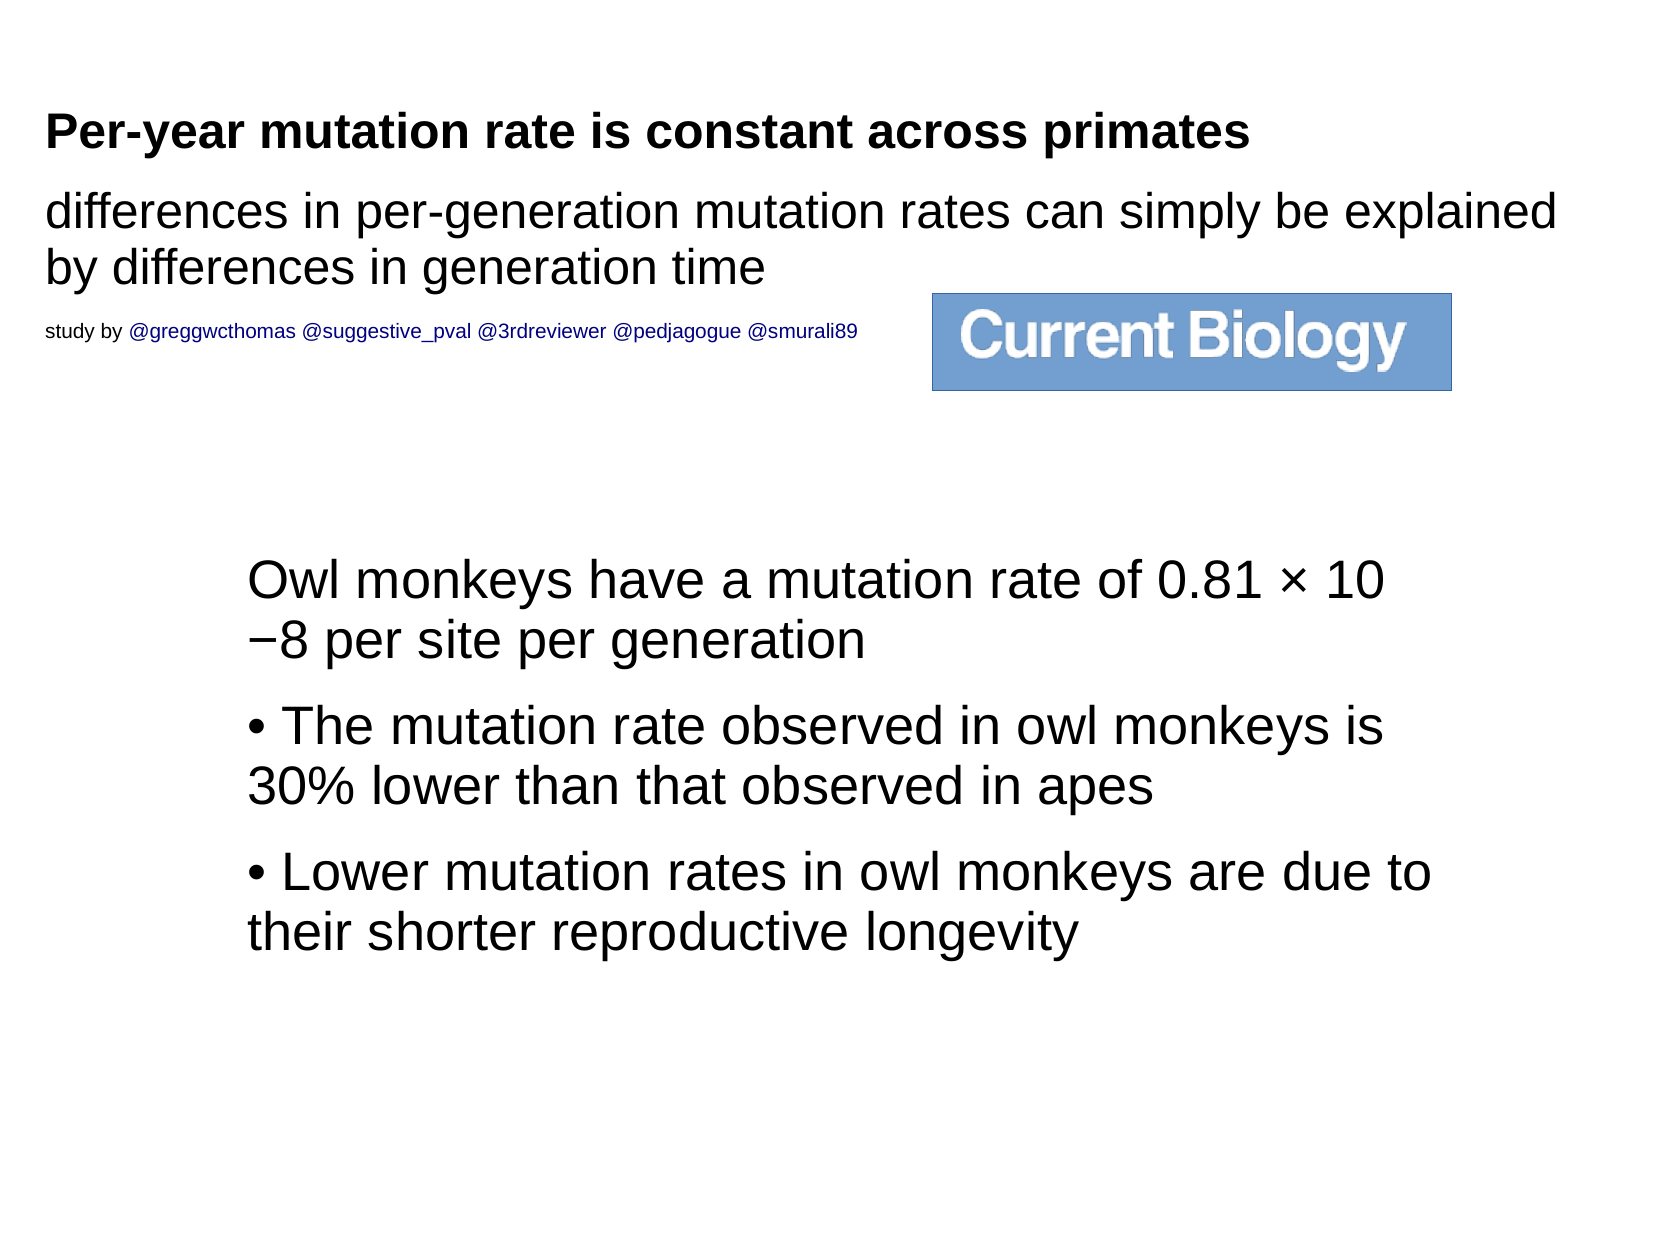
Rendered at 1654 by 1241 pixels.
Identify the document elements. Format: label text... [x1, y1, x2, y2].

text_box Per-year mutation rate is constant across primates differences in per-generation mutation rates can simply be explained by differences in generation time study by @greggwcthomas @suggestive_pval @3rdreviewer @pedjagogue @smurali89 [30, 95, 1588, 353]
text_box [932, 353, 1452, 391]
text_box Owl monkeys have a mutation rate of 0.81 × 10 −8 per site per generation • The mutation rate observed in owl monkeys is 30% lower than that observed in apes • Lower mutation rates in owl monkeys are due to their shorter reproductive longevity [232, 542, 1474, 1057]
picture [961, 309, 1407, 372]
